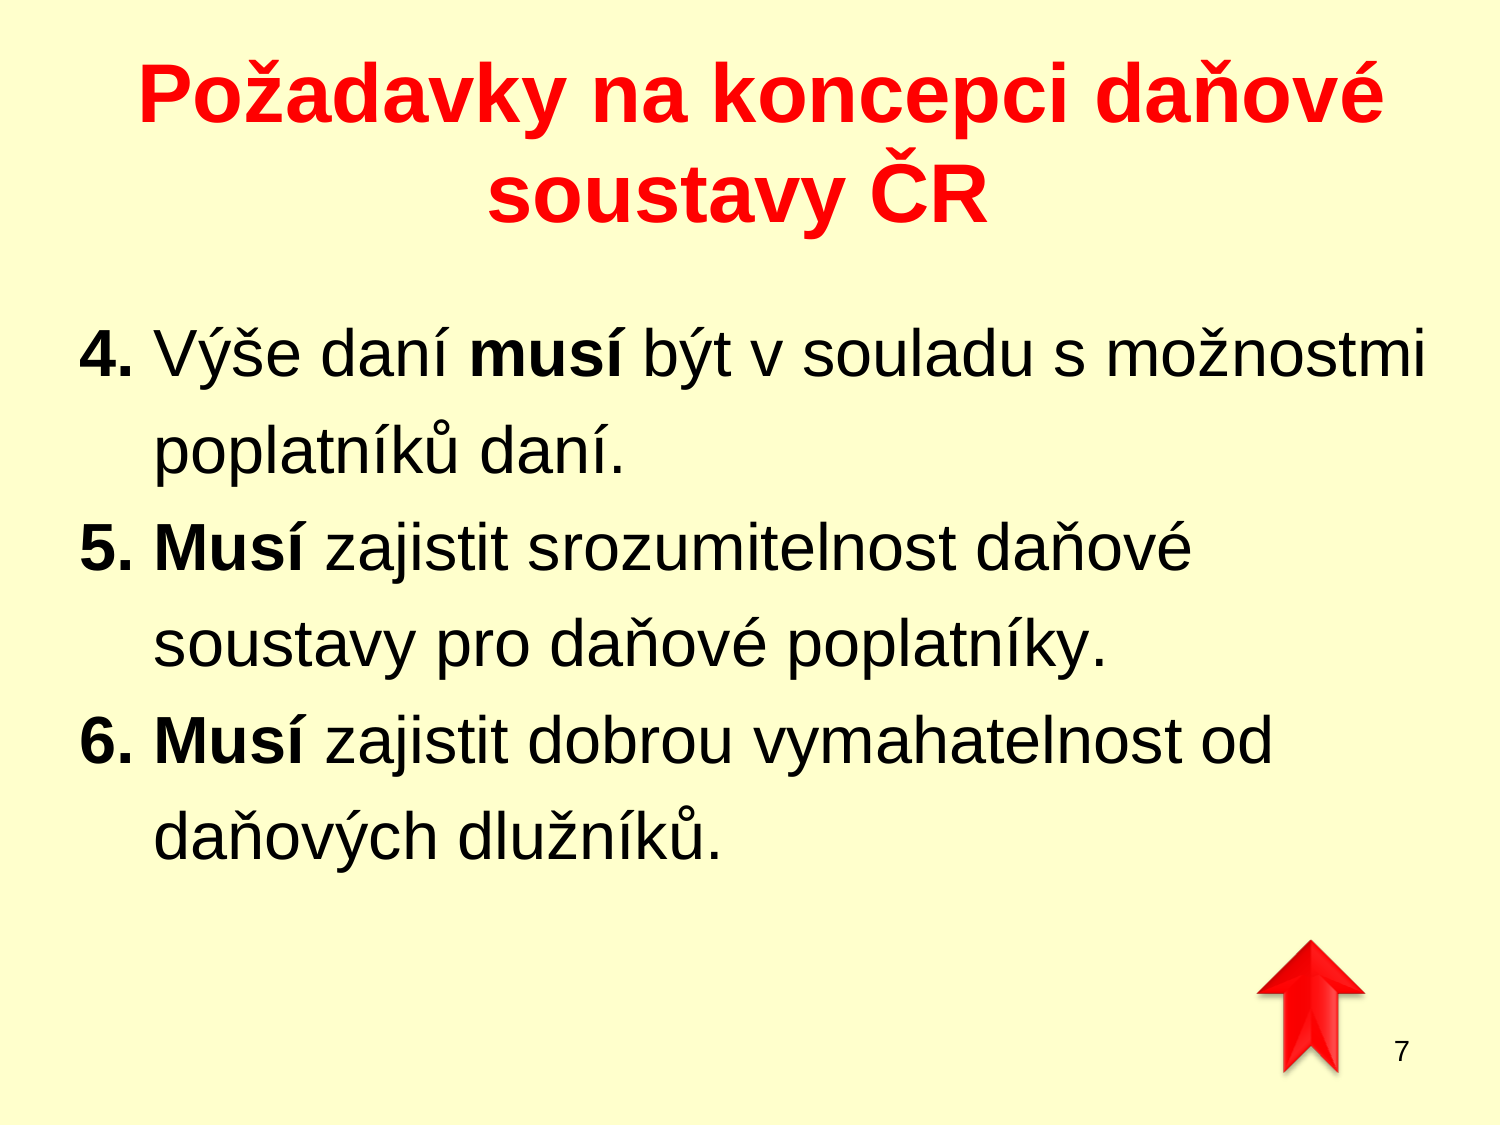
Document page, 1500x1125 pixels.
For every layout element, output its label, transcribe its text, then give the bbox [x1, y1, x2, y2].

text_box <číslo> [1074, 1024, 1426, 1103]
picture [1247, 934, 1375, 1087]
list 4. Výše daní musí být v souladu s možnostmi poplatníků daní. 5. Musí zajistit srozumitelnost daňové soustavy pro daňové poplatníky. 6. Musí zajistit dobrou vymahatelnost od daňových dlužníků. [64, 302, 1459, 978]
title Požadavky na koncepci daňové soustavy ČR [75, 31, 1426, 247]
